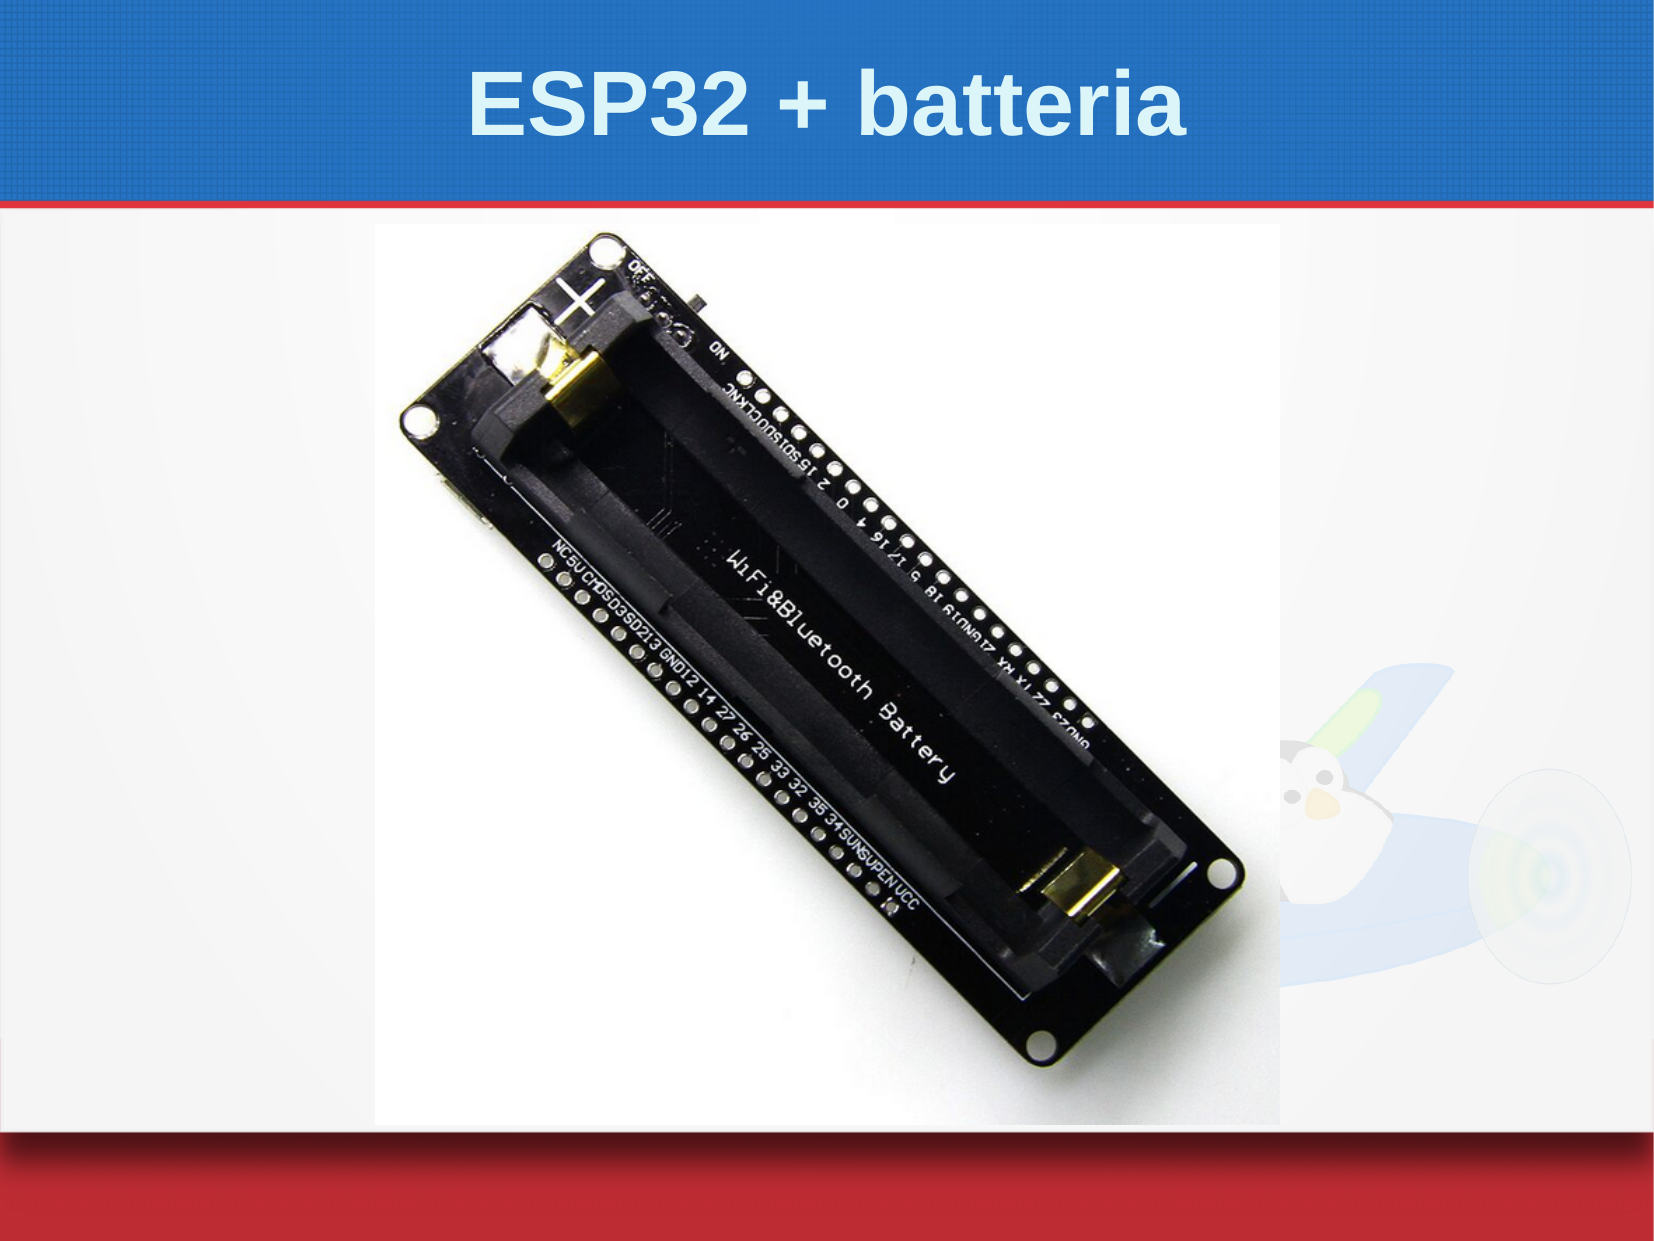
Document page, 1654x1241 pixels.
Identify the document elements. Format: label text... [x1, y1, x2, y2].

title ESP32 + batteria [82, 20, 1571, 186]
picture [0, 0, 1654, 1241]
